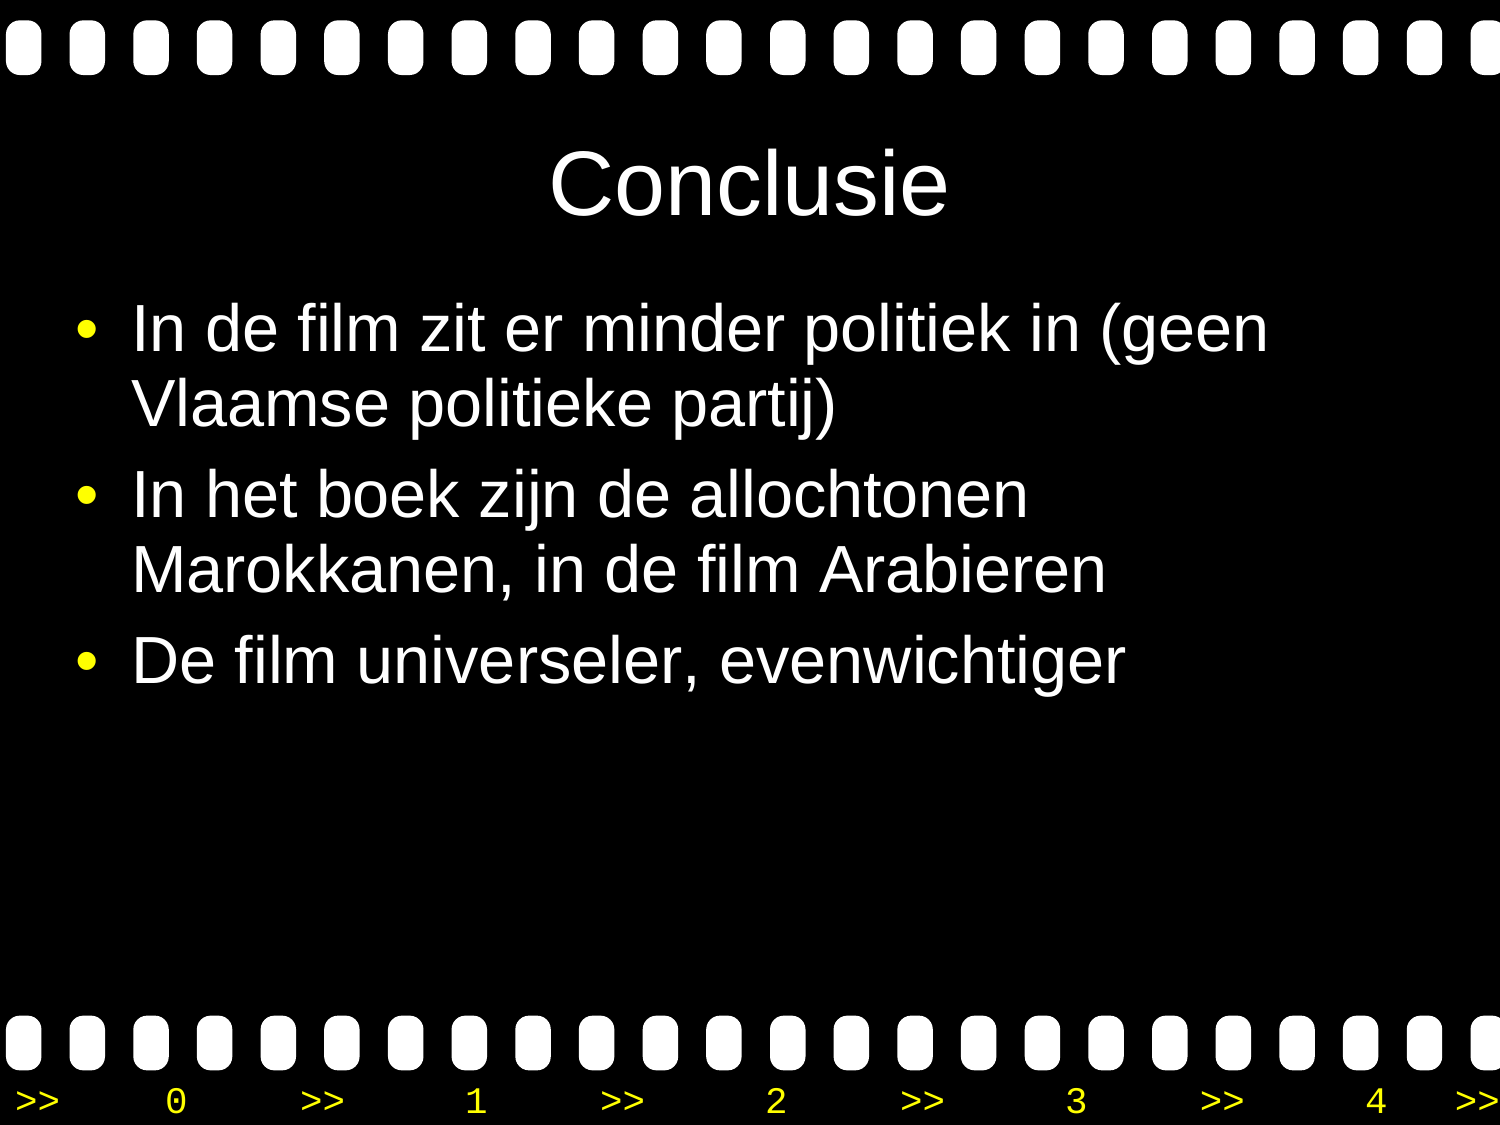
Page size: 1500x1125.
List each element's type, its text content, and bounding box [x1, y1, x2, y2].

list In de film zit er minder politiek in (geen Vlaamse politieke partij) In het boek zijn de allochtonen Marokkanen, in de film Arabieren De film universeler, evenwichtiger [75, 290, 1426, 1019]
title Conclusie [75, 97, 1426, 271]
